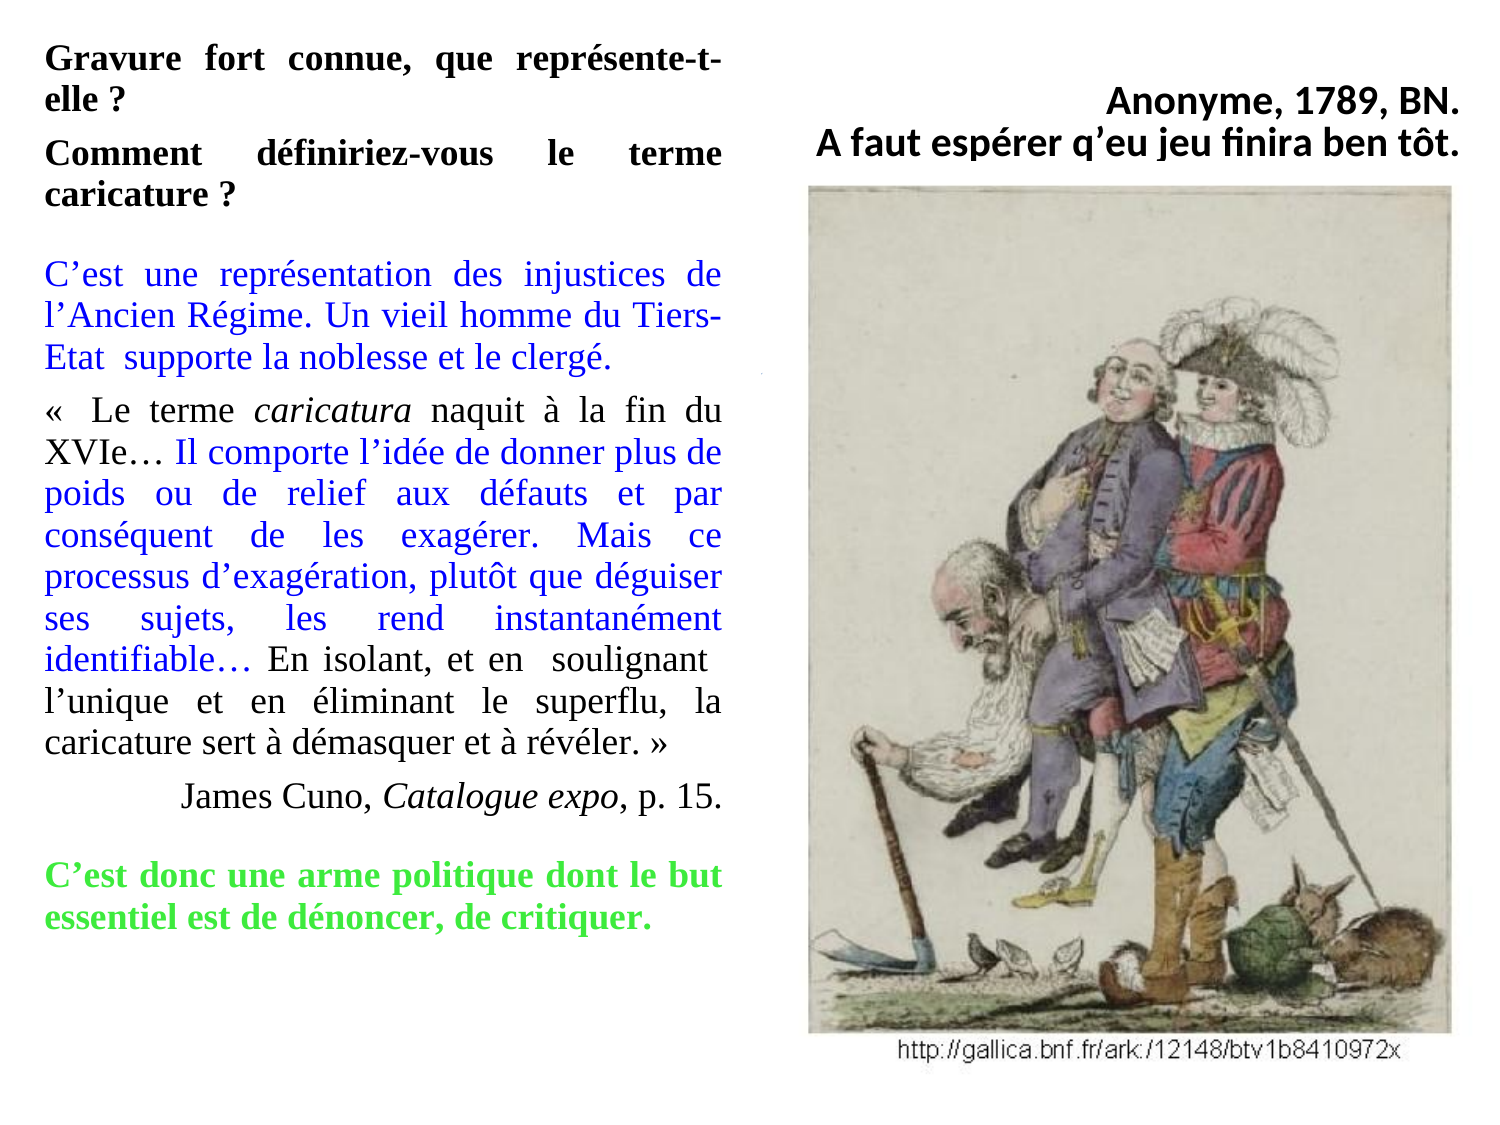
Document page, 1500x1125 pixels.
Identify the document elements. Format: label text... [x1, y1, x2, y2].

text_box Gravure fort connue, que représente-t-elle ? Comment définiriez-vous le terme caricature ? C’est une représentation des injustices de l’Ancien Régime. Un vieil homme du Tiers-Etat supporte la noblesse et le clergé. « Le terme caricatura naquit à la fin du XVIe… Il comporte l’idée de donner plus de poids ou de relief aux défauts et par conséquent de les exagérer. Mais ce processus d’exagération, plutôt que déguiser ses sujets, les rend instantanément identifiable… En isolant, et en soulignant l’unique et en éliminant le superflu, la caricature sert à démasquer et à révéler. » James Cuno, Catalogue expo, p. 15. C’est donc une arme politique dont le but essentiel est de dénoncer, de critiquer. [29, 29, 739, 1013]
picture [0, 0, 1500, 1125]
text_box Anonyme, 1789, BN. A faut espérer q’eu jeu finira ben tôt. [797, 59, 1477, 161]
